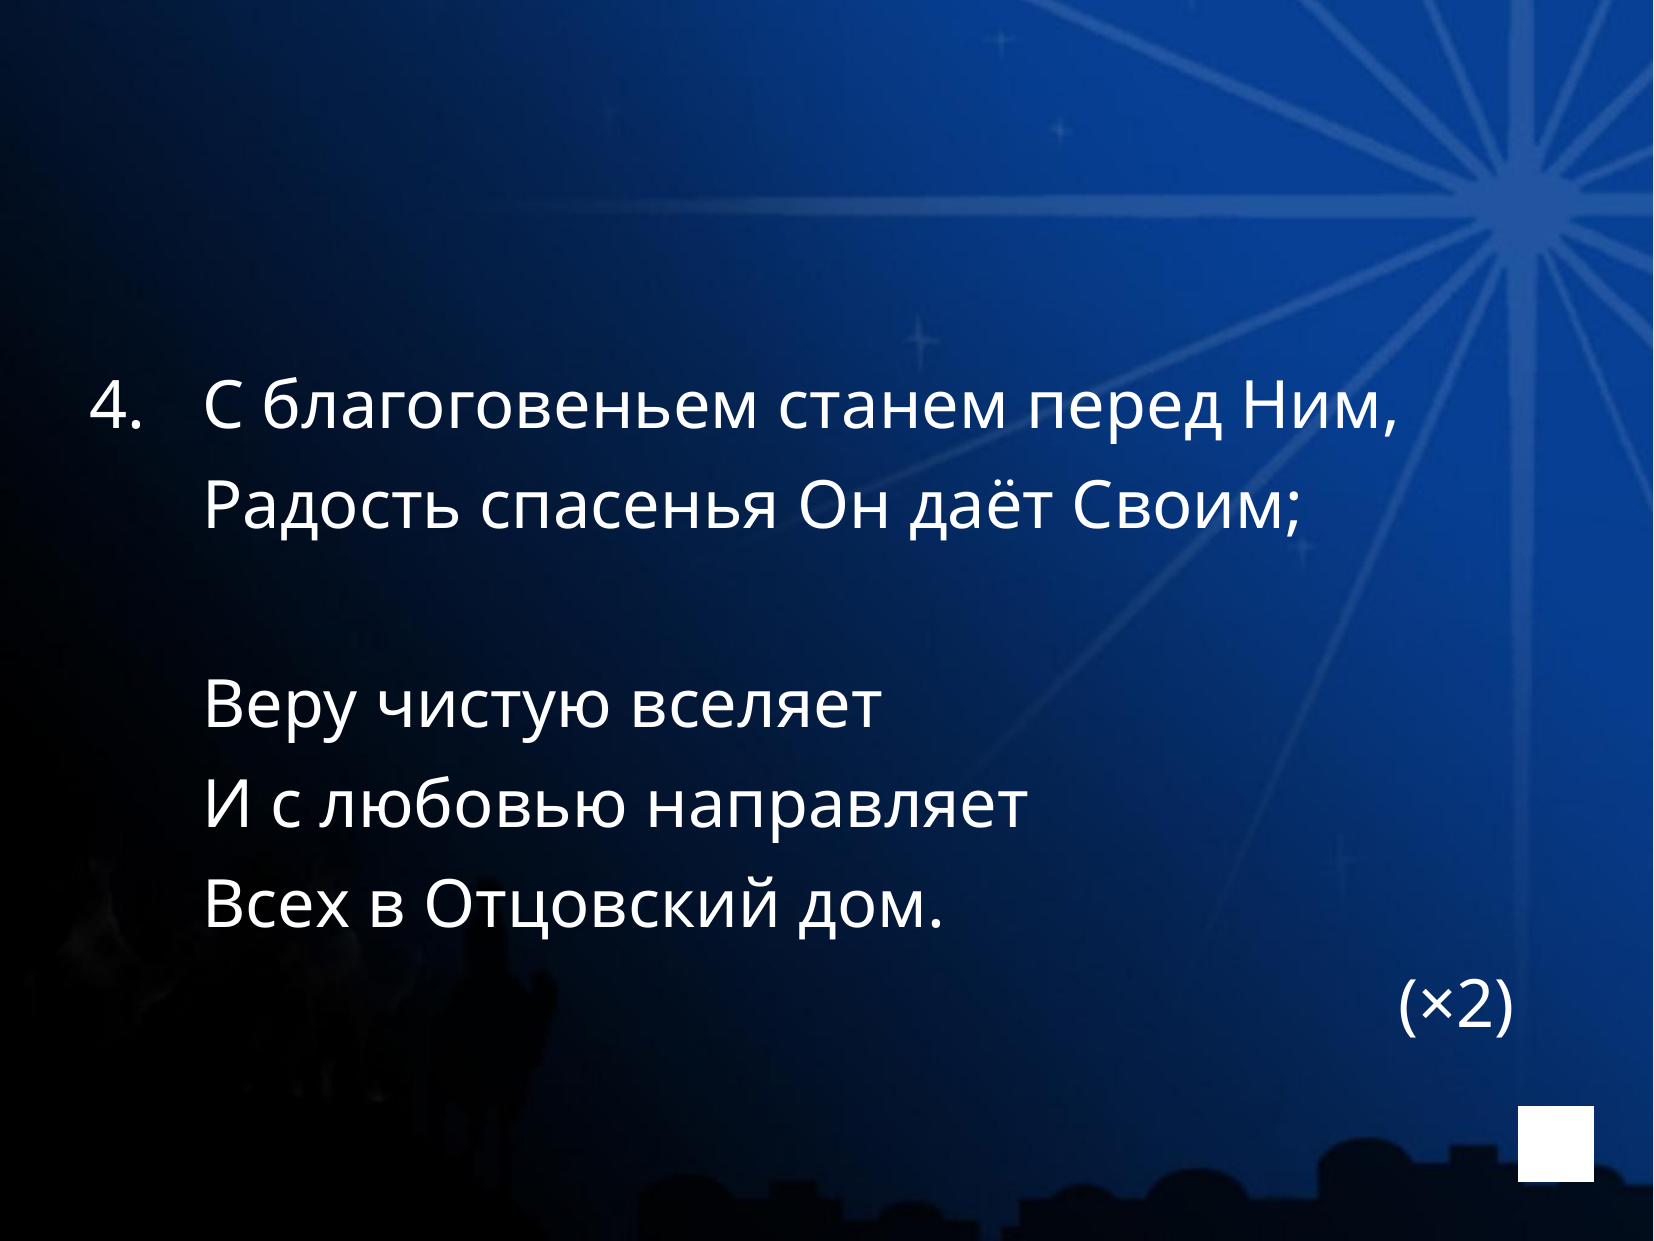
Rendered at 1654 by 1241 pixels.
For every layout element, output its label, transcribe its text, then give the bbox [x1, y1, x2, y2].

picture [0, 0, 1654, 1241]
text_box [1518, 1106, 1594, 1182]
text_box 4. С благоговеньем станем перед Ним, Радость спасенья Он даёт Своим; Веру чистую вселяет И с любовью направляет Всех в Отцовский дом. (×2) [75, 150, 1576, 1163]
